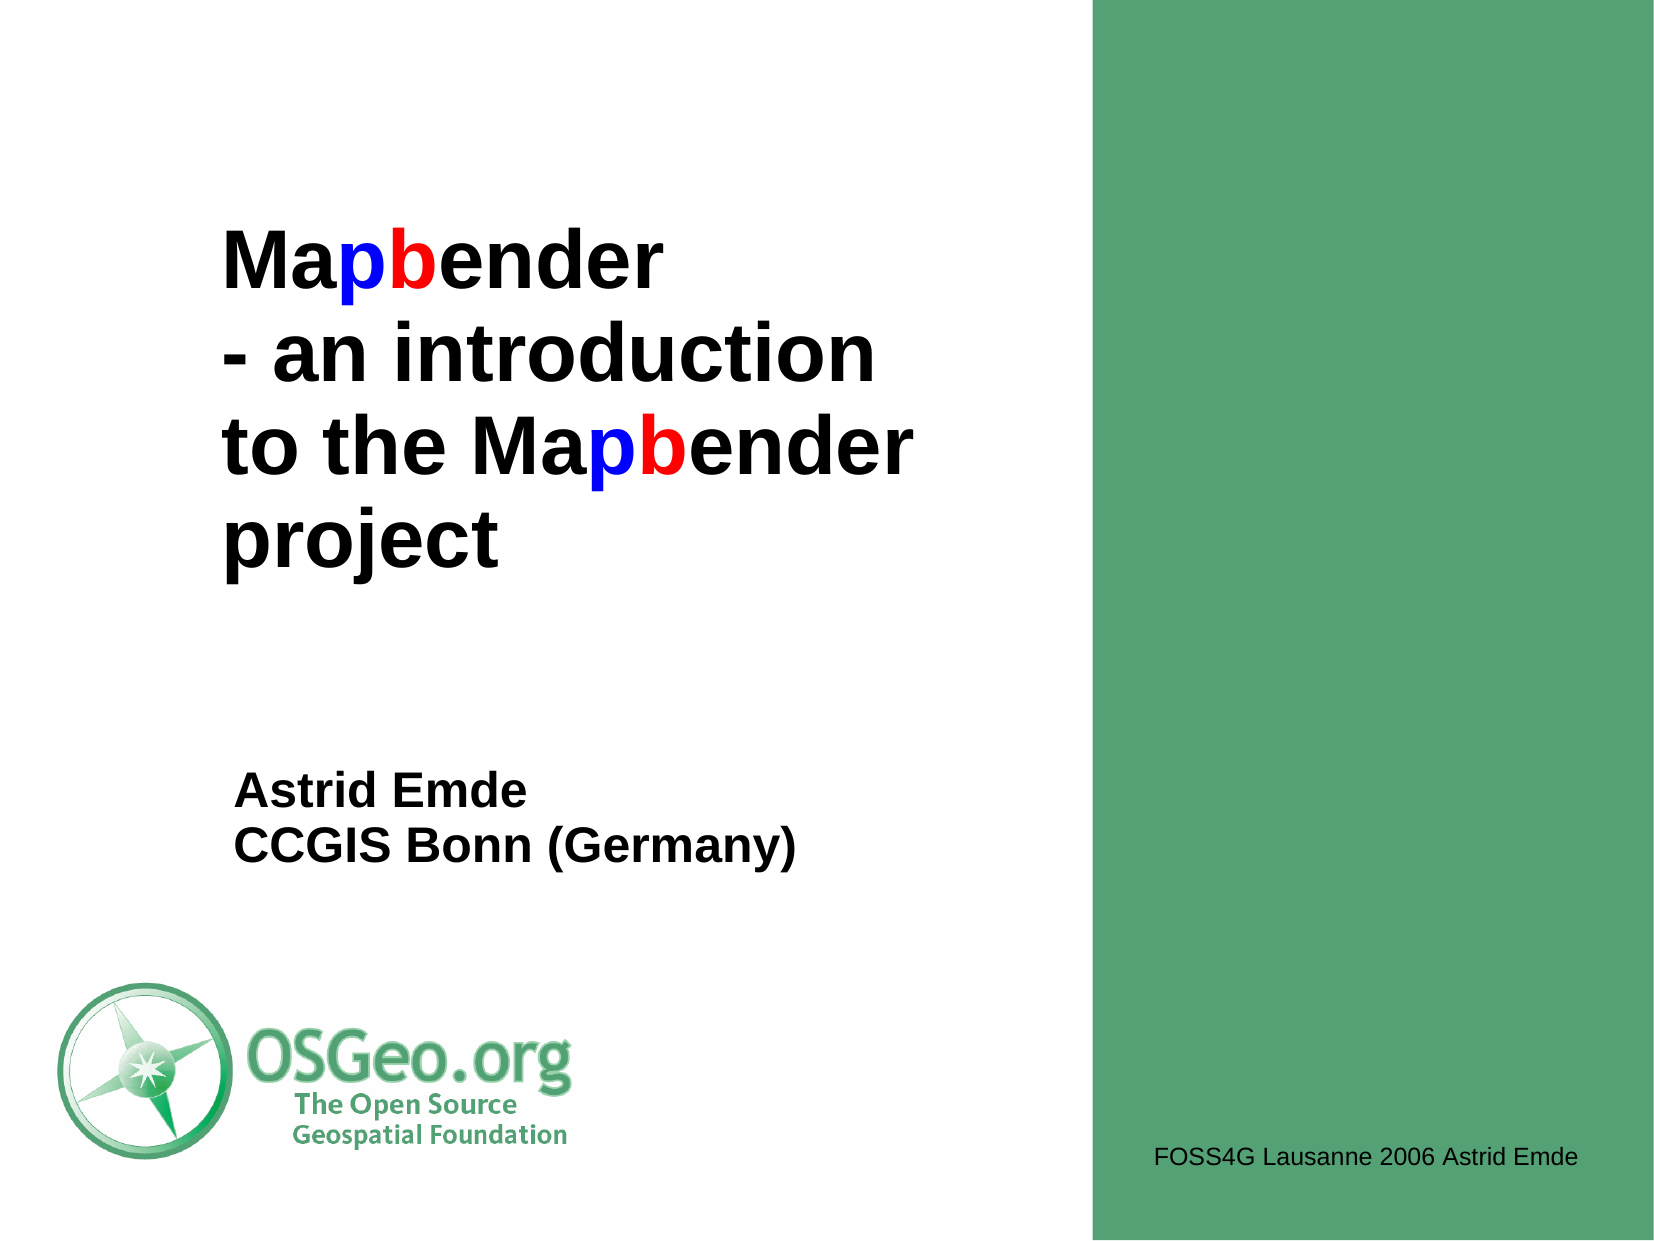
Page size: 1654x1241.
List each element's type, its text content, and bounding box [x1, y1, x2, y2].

text_box Astrid Emde CCGIS Bonn (Germany) [218, 754, 928, 884]
text_box Mapbender - an introduction to the Mapbender project [206, 205, 975, 593]
picture [29, 964, 599, 1182]
text_box FOSS4G Lausanne 2006 Astrid Emde [1033, 1135, 1595, 1178]
